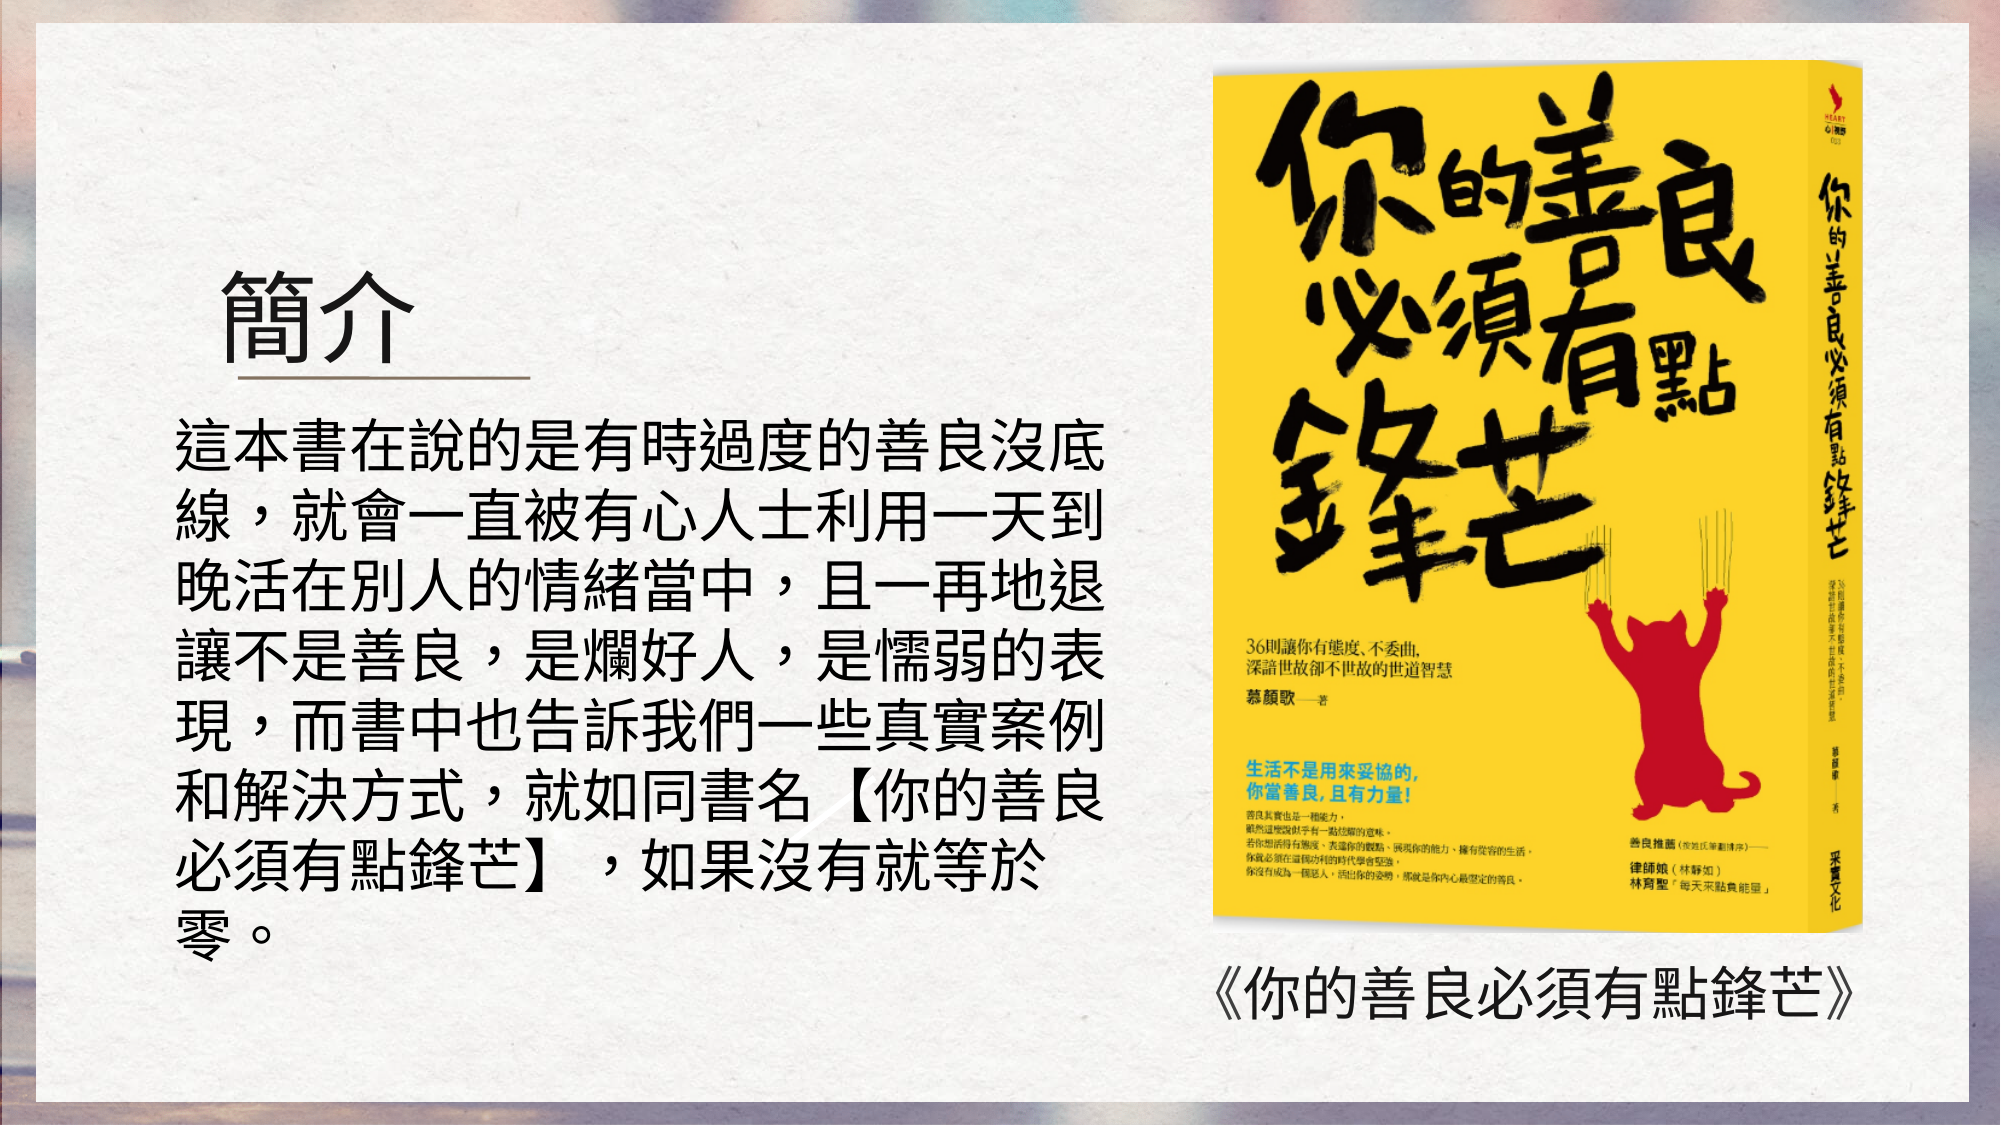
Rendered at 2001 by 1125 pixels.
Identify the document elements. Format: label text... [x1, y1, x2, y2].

text_box 簡介 [202, 248, 738, 401]
text_box 《你的善良必須有點鋒芒》 [1170, 949, 1906, 1035]
text_box 這本書在說的是有時過度的善良沒底線，就會一直被有心人士利用一天到晚活在別人的情緒當中，且一再地退讓不是善良，是爛好人，是懦弱的表現，而書中也告訴我們一些真實案例和解決方式，就如同書名【你的善良必須有點鋒芒】，如果沒有就等於零。 [159, 401, 1161, 977]
picture [0, 0, 2000, 1125]
